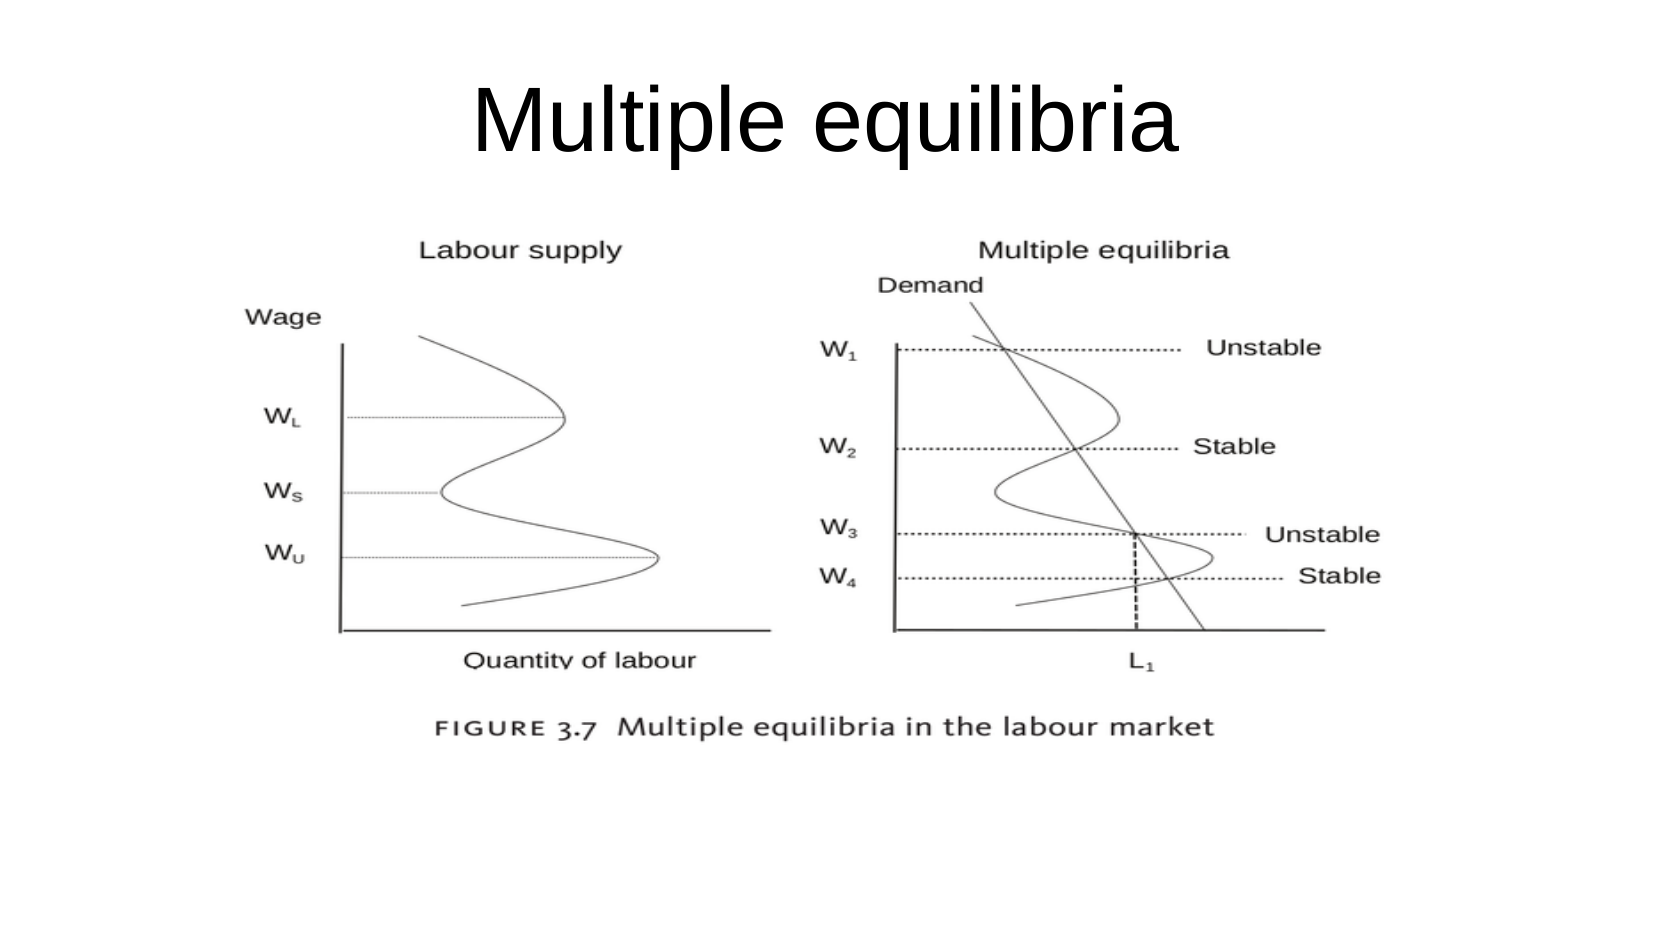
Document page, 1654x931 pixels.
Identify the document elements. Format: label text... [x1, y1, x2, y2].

picture [202, 213, 1430, 753]
title Multiple equilibria [82, 37, 1571, 192]
